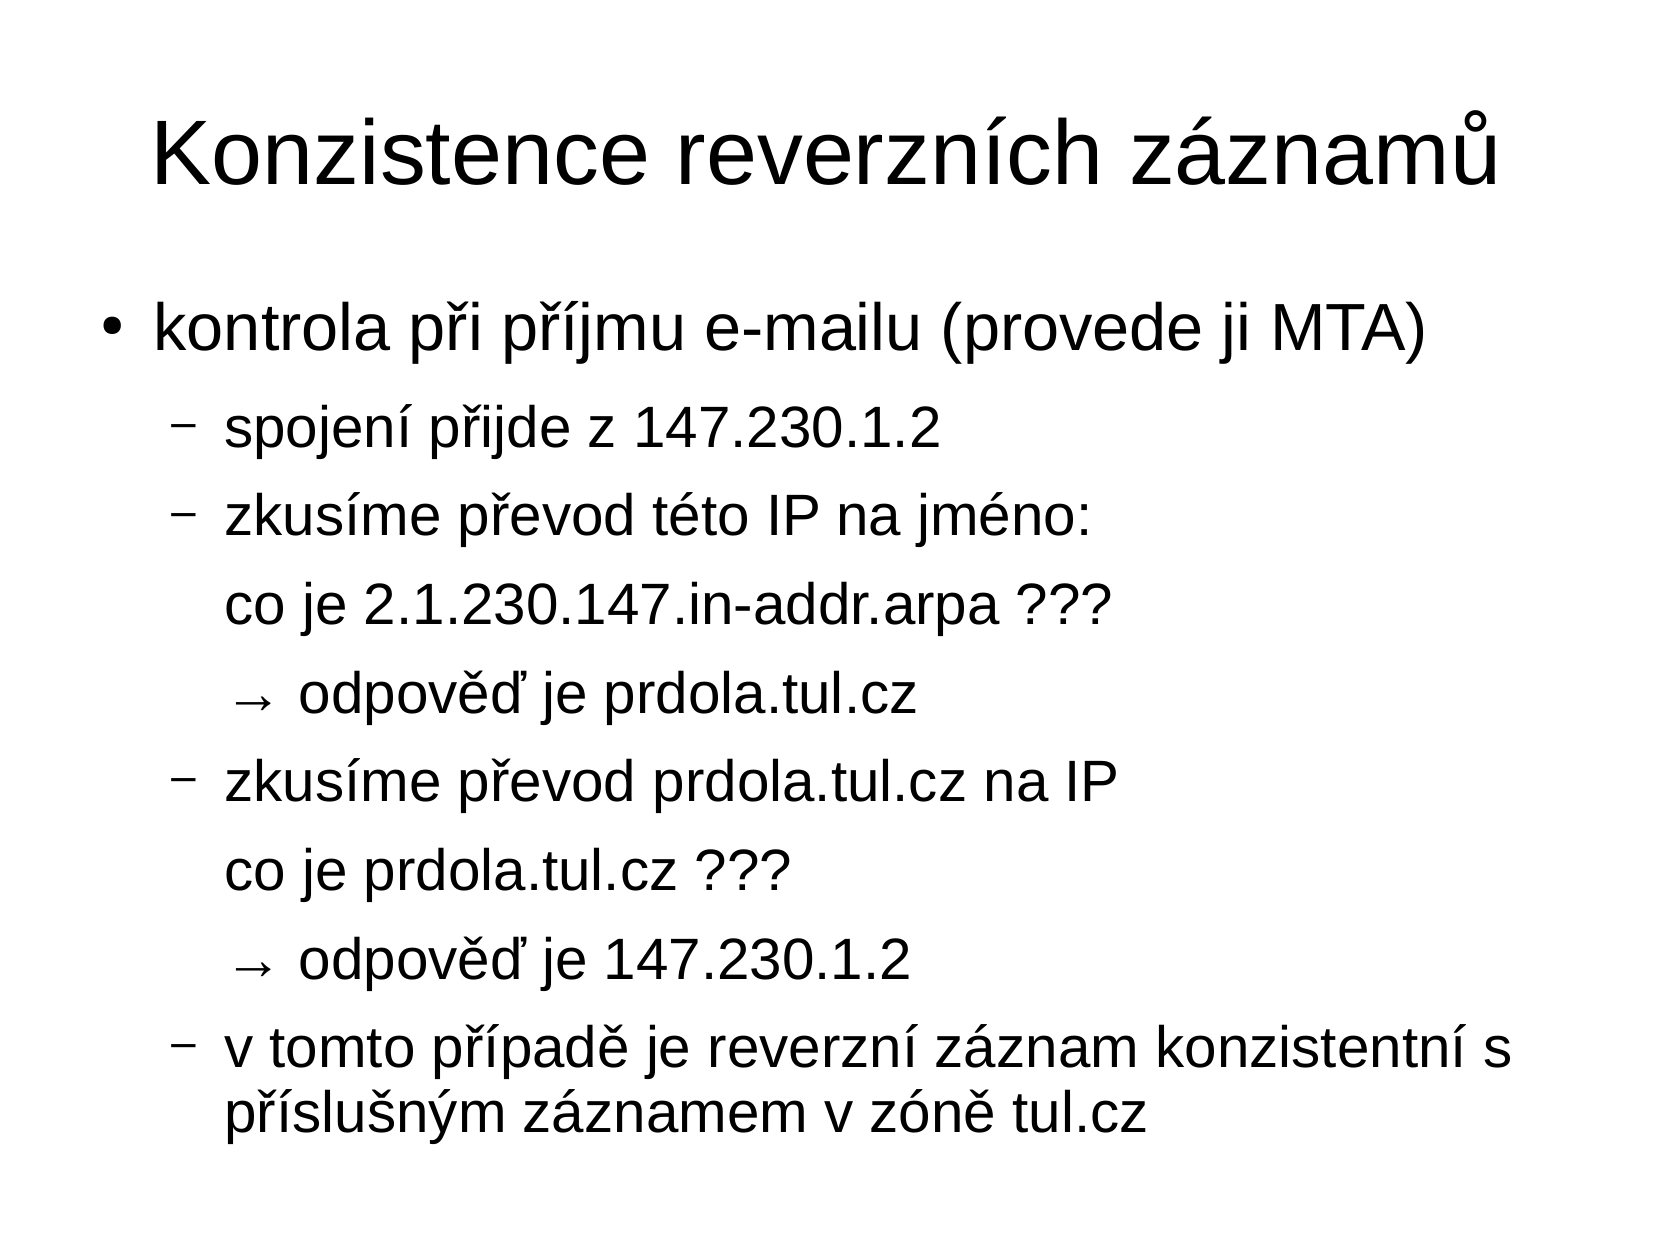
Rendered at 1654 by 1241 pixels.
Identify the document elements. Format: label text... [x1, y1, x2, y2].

list kontrola při příjmu e-mailu (provede ji MTA) spojení přijde z 147.230.1.2 zkusíme převod této IP na jméno: co je 2.1.230.147.in-addr.arpa ??? → odpověď je prdola.tul.cz zkusíme převod prdola.tul.cz na IP co je prdola.tul.cz ??? → odpověď je 147.230.1.2 v tomto případě je reverzní záznam konzistentní s příslušným záznamem v zóně tul.cz [82, 290, 1571, 1146]
title Konzistence reverzních záznamů [82, 49, 1571, 257]
